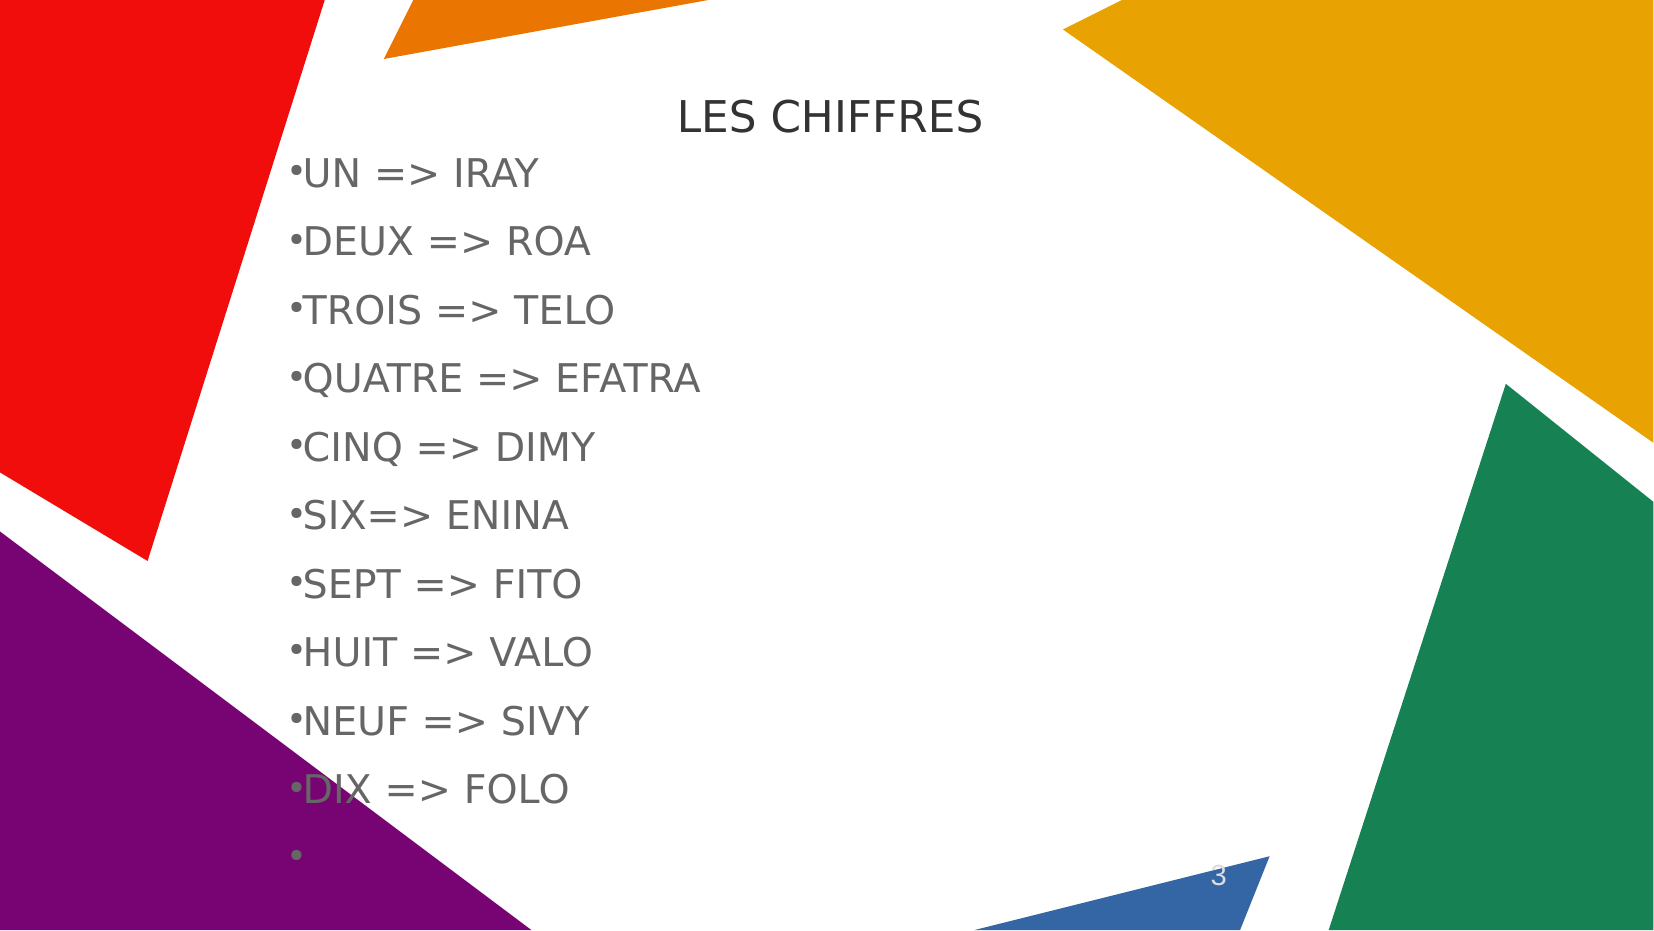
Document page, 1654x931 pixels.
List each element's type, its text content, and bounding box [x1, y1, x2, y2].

text_box [1210, 856, 1595, 916]
list UN => IRAY DEUX => ROA TROIS => TELO QUATRE => EFATRA CINQ => DIMY SIX=> ENINA SEPT => FITO HUIT => VALO NEUF => SIVY DIX => FOLO [289, 147, 1536, 817]
title LES CHIFFRES [289, 37, 1372, 147]
